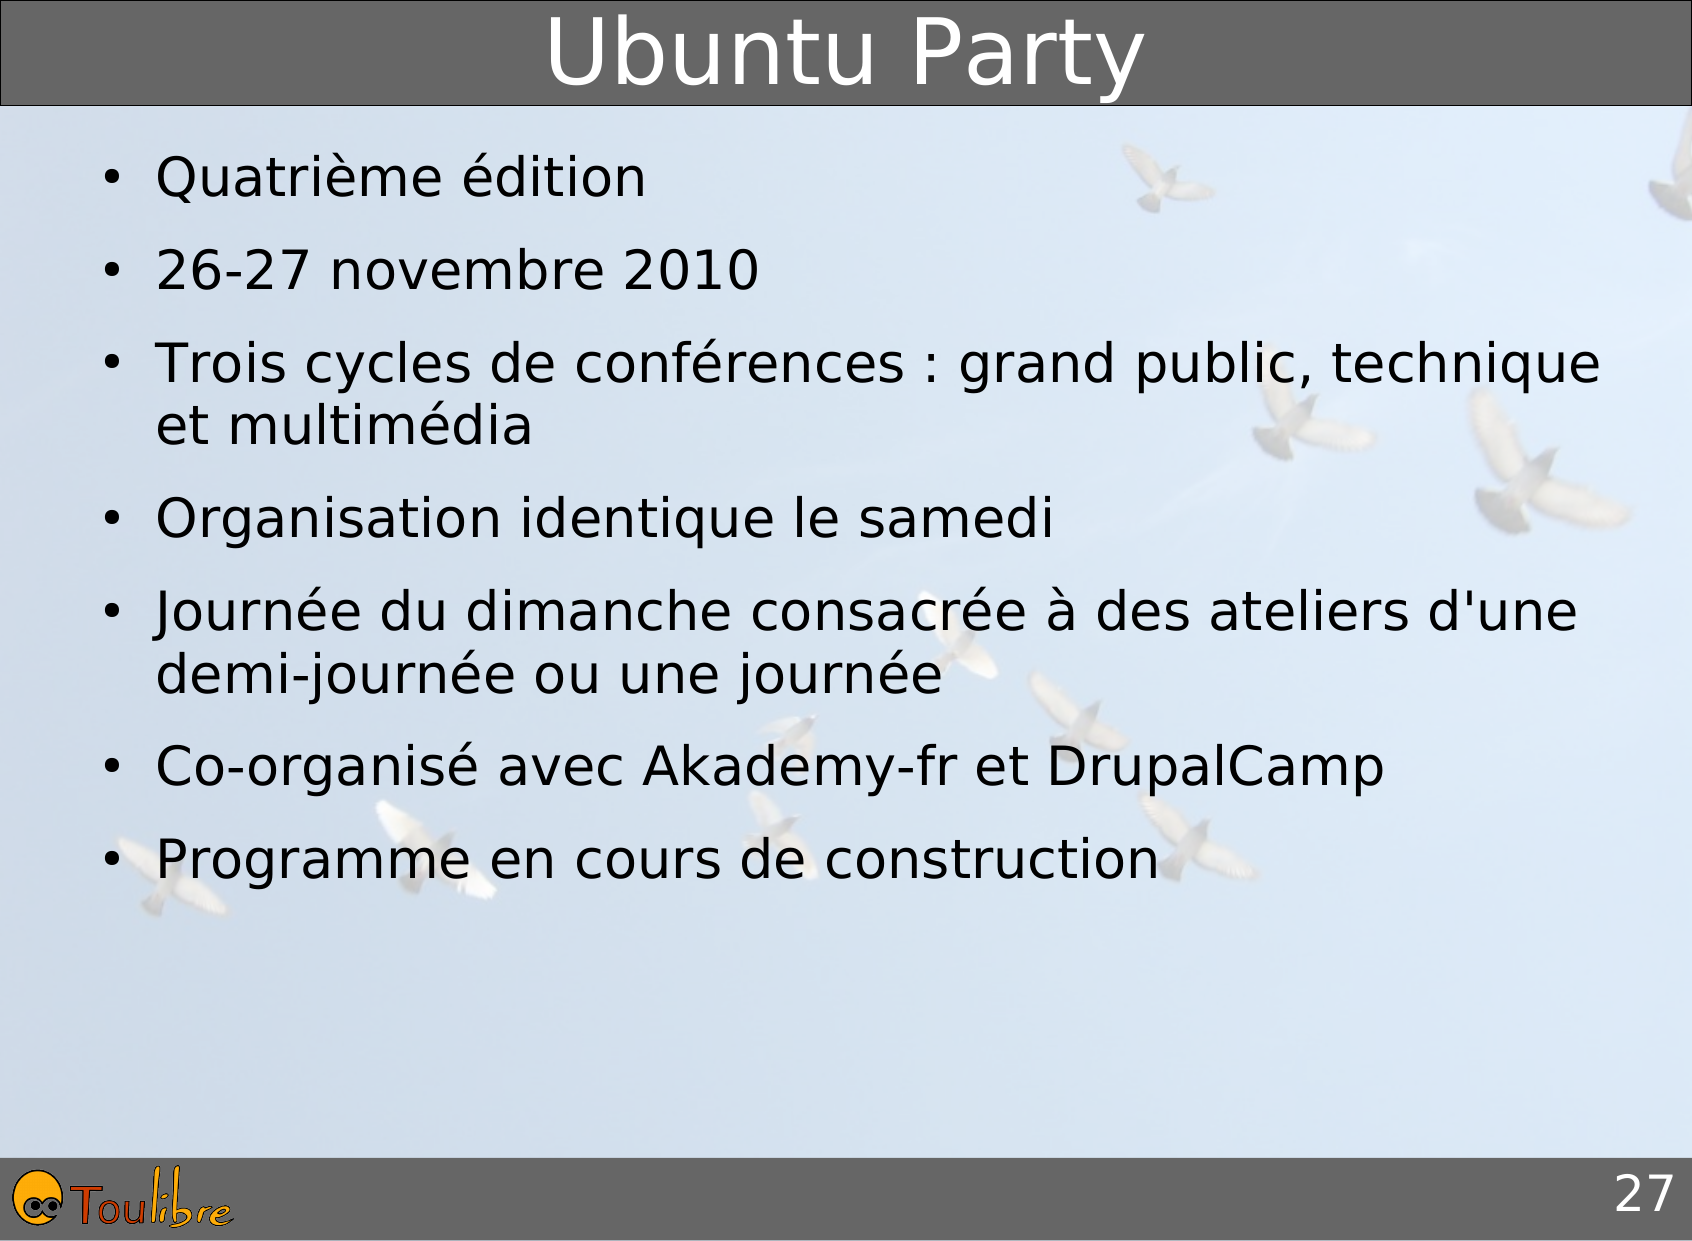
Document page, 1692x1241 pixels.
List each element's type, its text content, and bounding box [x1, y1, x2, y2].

picture [12, 1165, 234, 1228]
title Ubuntu Party [0, 0, 1692, 107]
list Quatrième édition 26-27 novembre 2010 Trois cycles de conférences : grand public, technique et multimédia Organisation identique le samedi Journée du dimanche consacrée à des ateliers d'une demi-journée ou une journée Co-organisé avec Akademy-fr et DrupalCamp Programme en cours de construction [84, 146, 1608, 1109]
